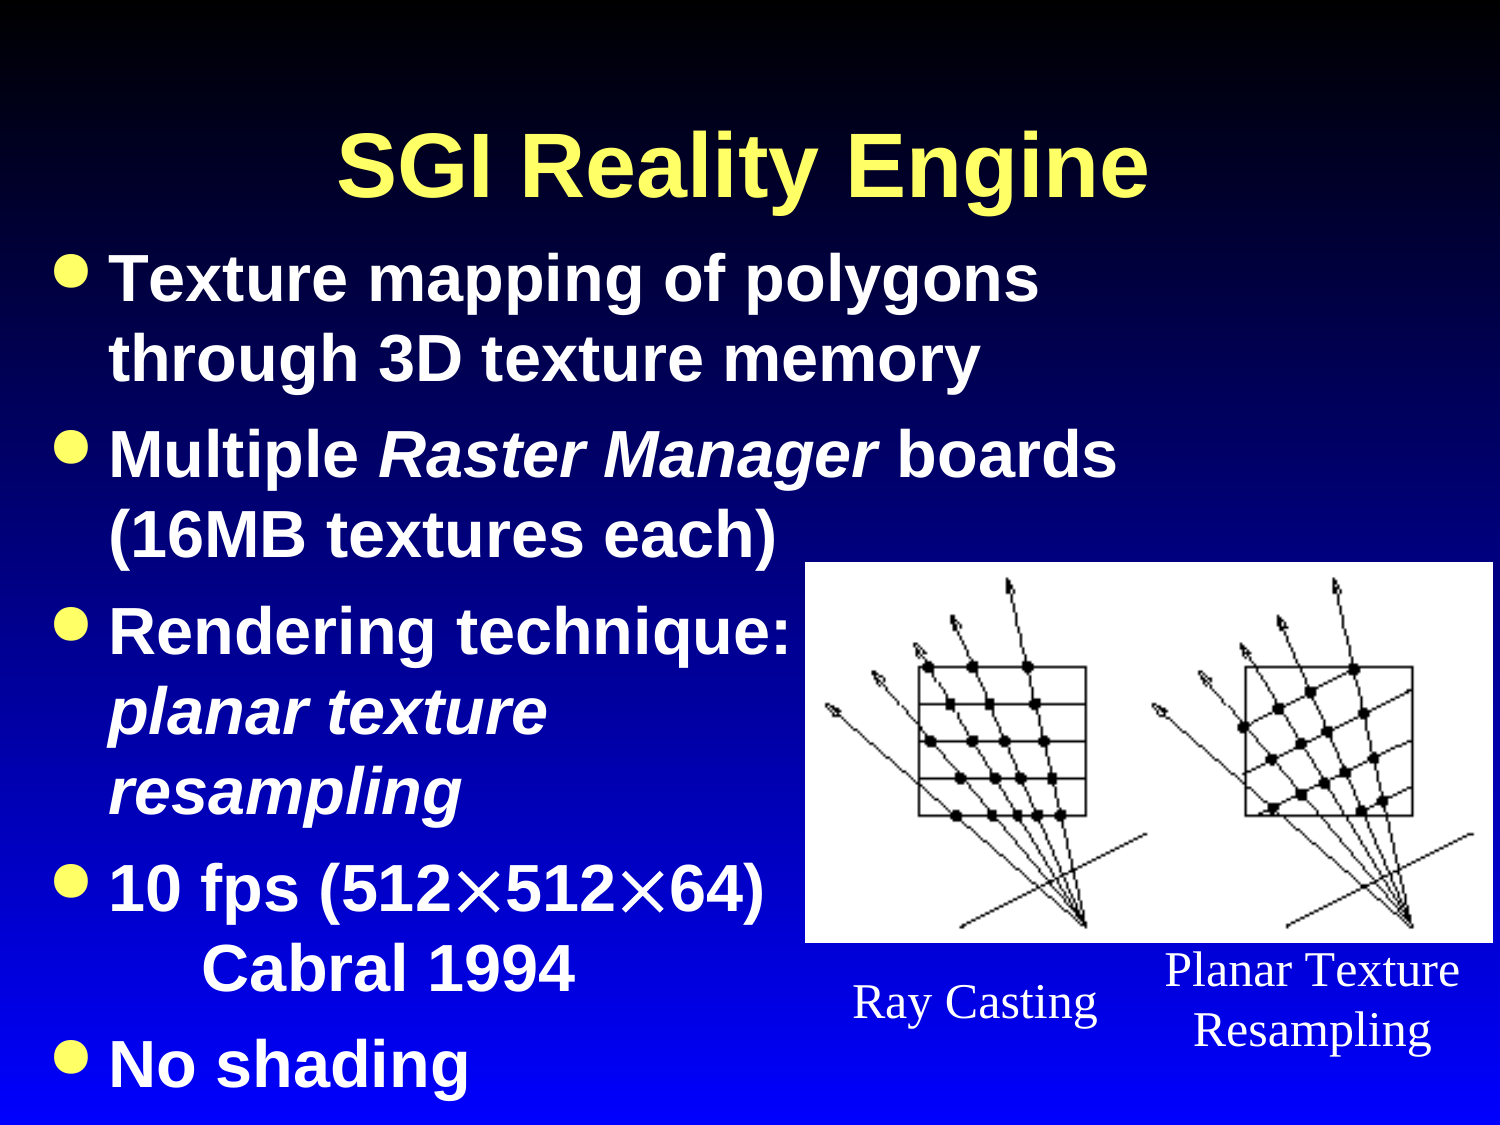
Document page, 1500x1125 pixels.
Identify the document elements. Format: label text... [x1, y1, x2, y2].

text_box Planar Texture Resampling [1125, 930, 1500, 1066]
list Texture mapping of polygons through 3D texture memory Multiple Raster Manager boards (16MB textures each) Rendering technique: planar texture resampling 10 fps (51251264) Cabral 1994 No shading [36, 228, 1312, 1118]
title SGI Reality Engine [99, 37, 1388, 225]
picture [805, 562, 1493, 943]
text_box Ray Casting [825, 962, 1125, 1038]
